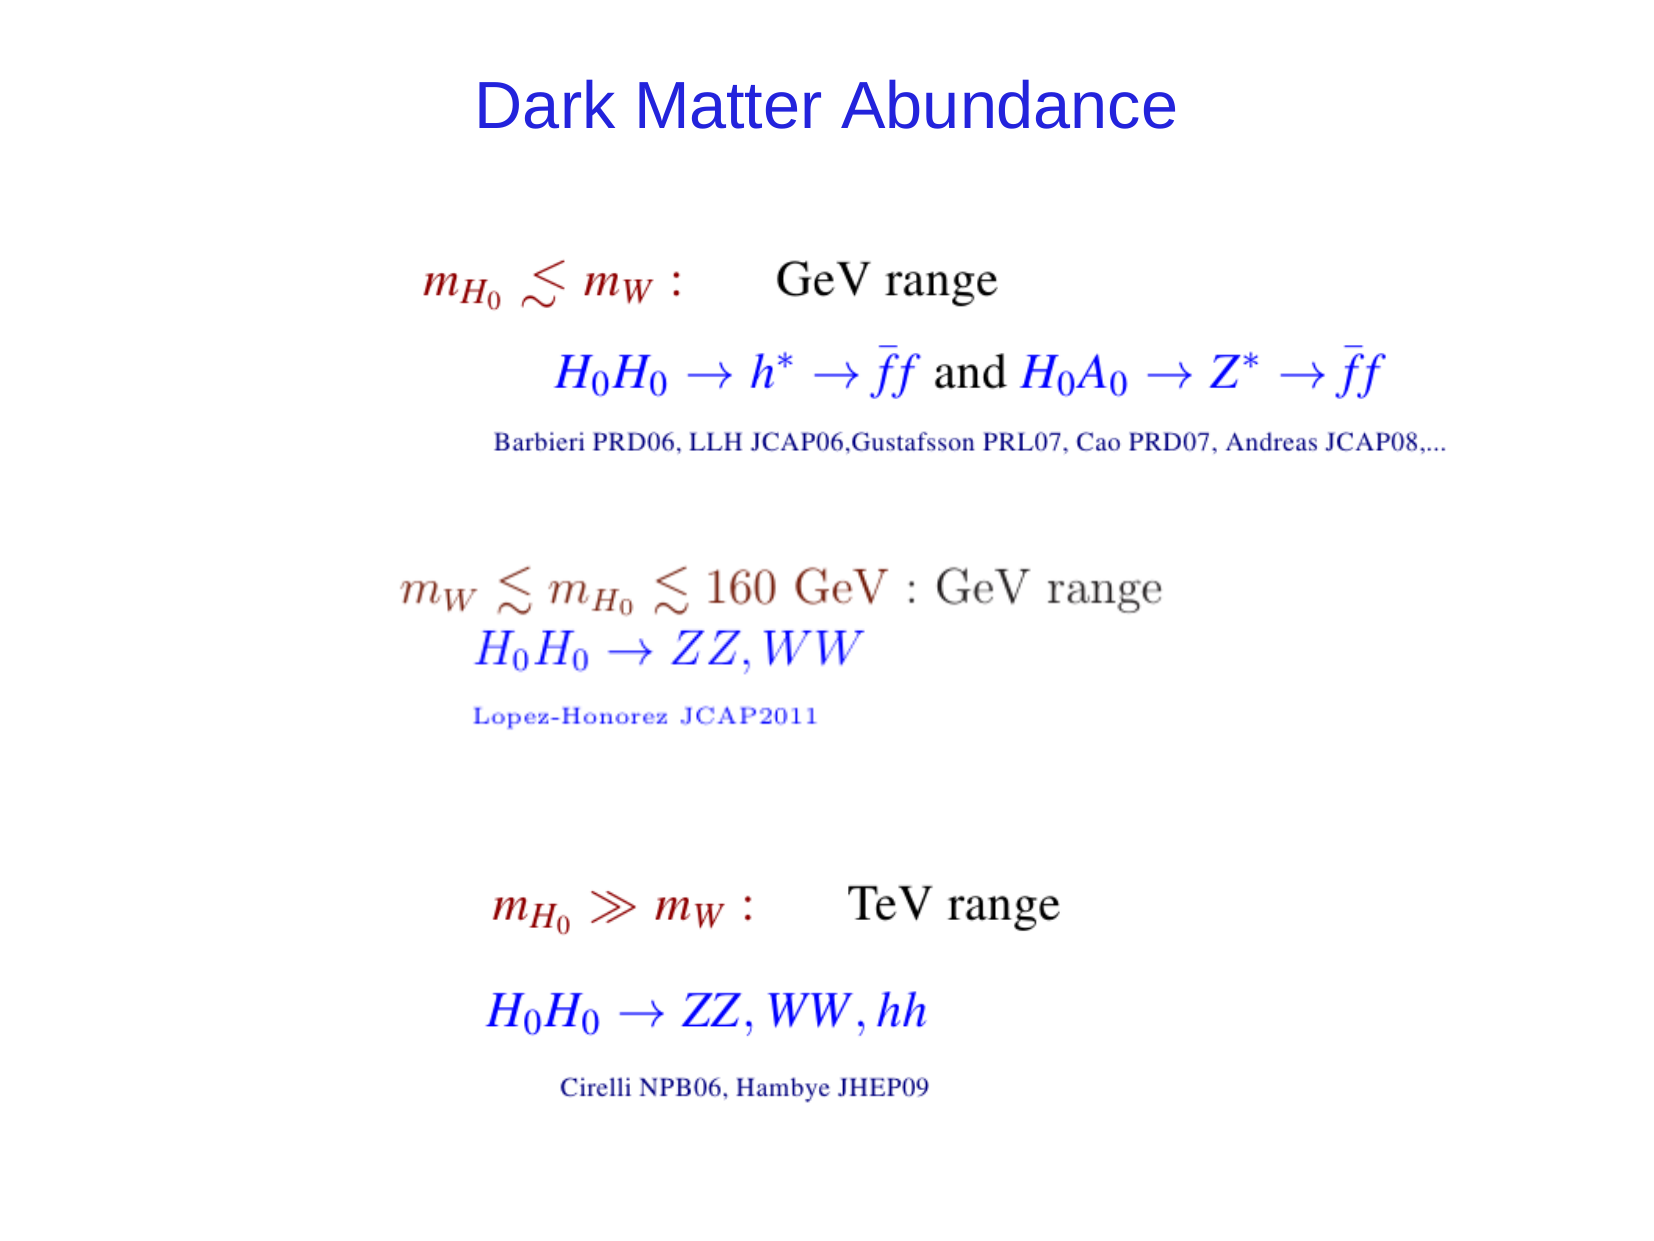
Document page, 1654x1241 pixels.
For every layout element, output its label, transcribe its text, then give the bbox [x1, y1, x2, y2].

picture [476, 979, 932, 1052]
picture [536, 1057, 1009, 1145]
picture [375, 534, 1266, 751]
title Dark Matter Abundance [82, 2, 1571, 210]
picture [476, 874, 1182, 939]
picture [402, 239, 1486, 501]
